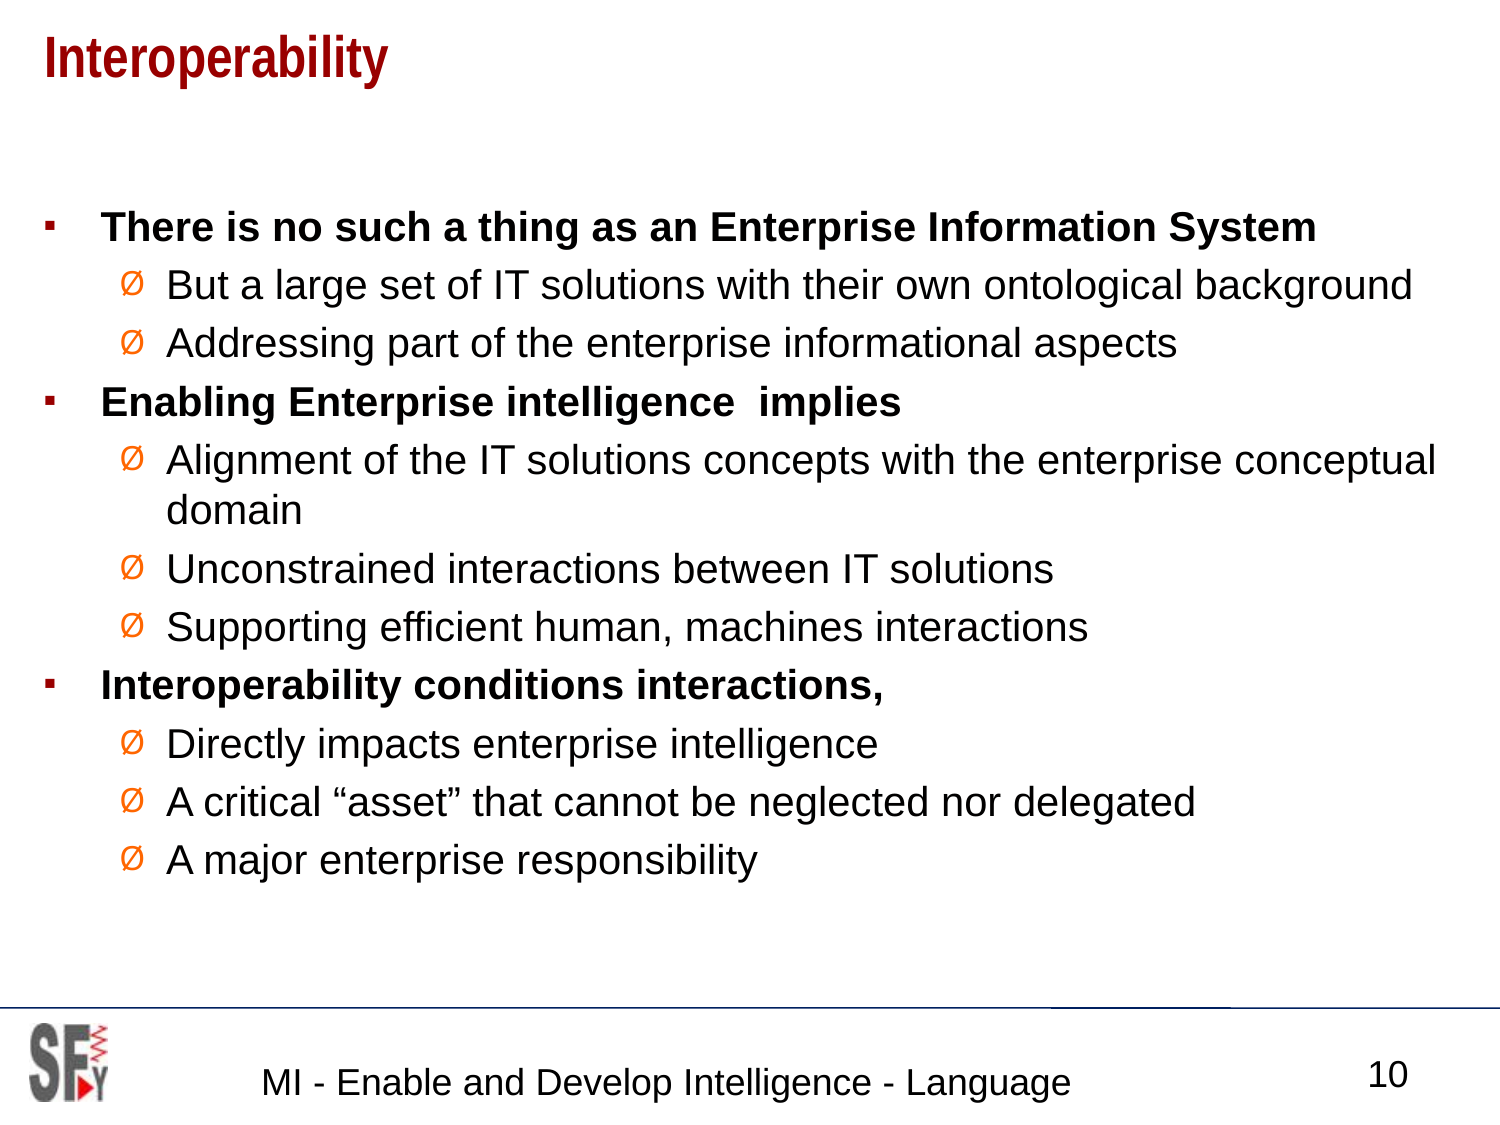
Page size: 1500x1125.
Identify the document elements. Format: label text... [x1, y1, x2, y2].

list There is no such a thing as an Enterprise Information System But a large set of IT solutions with their own ontological background Addressing part of the enterprise informational aspects Enabling Enterprise intelligence implies Alignment of the IT solutions concepts with the enterprise conceptual domain Unconstrained interactions between IT solutions Supporting efficient human, machines interactions Interoperability conditions interactions, Directly impacts enterprise intelligence A critical “asset” that cannot be neglected nor delegated A major enterprise responsibility [29, 184, 1471, 950]
title Interoperability [29, 12, 1471, 184]
footer MI - Enable and Develop Intelligence - Language [246, 1042, 1266, 1103]
picture [29, 1023, 108, 1102]
slide_number <numéro> [1352, 1034, 1490, 1103]
